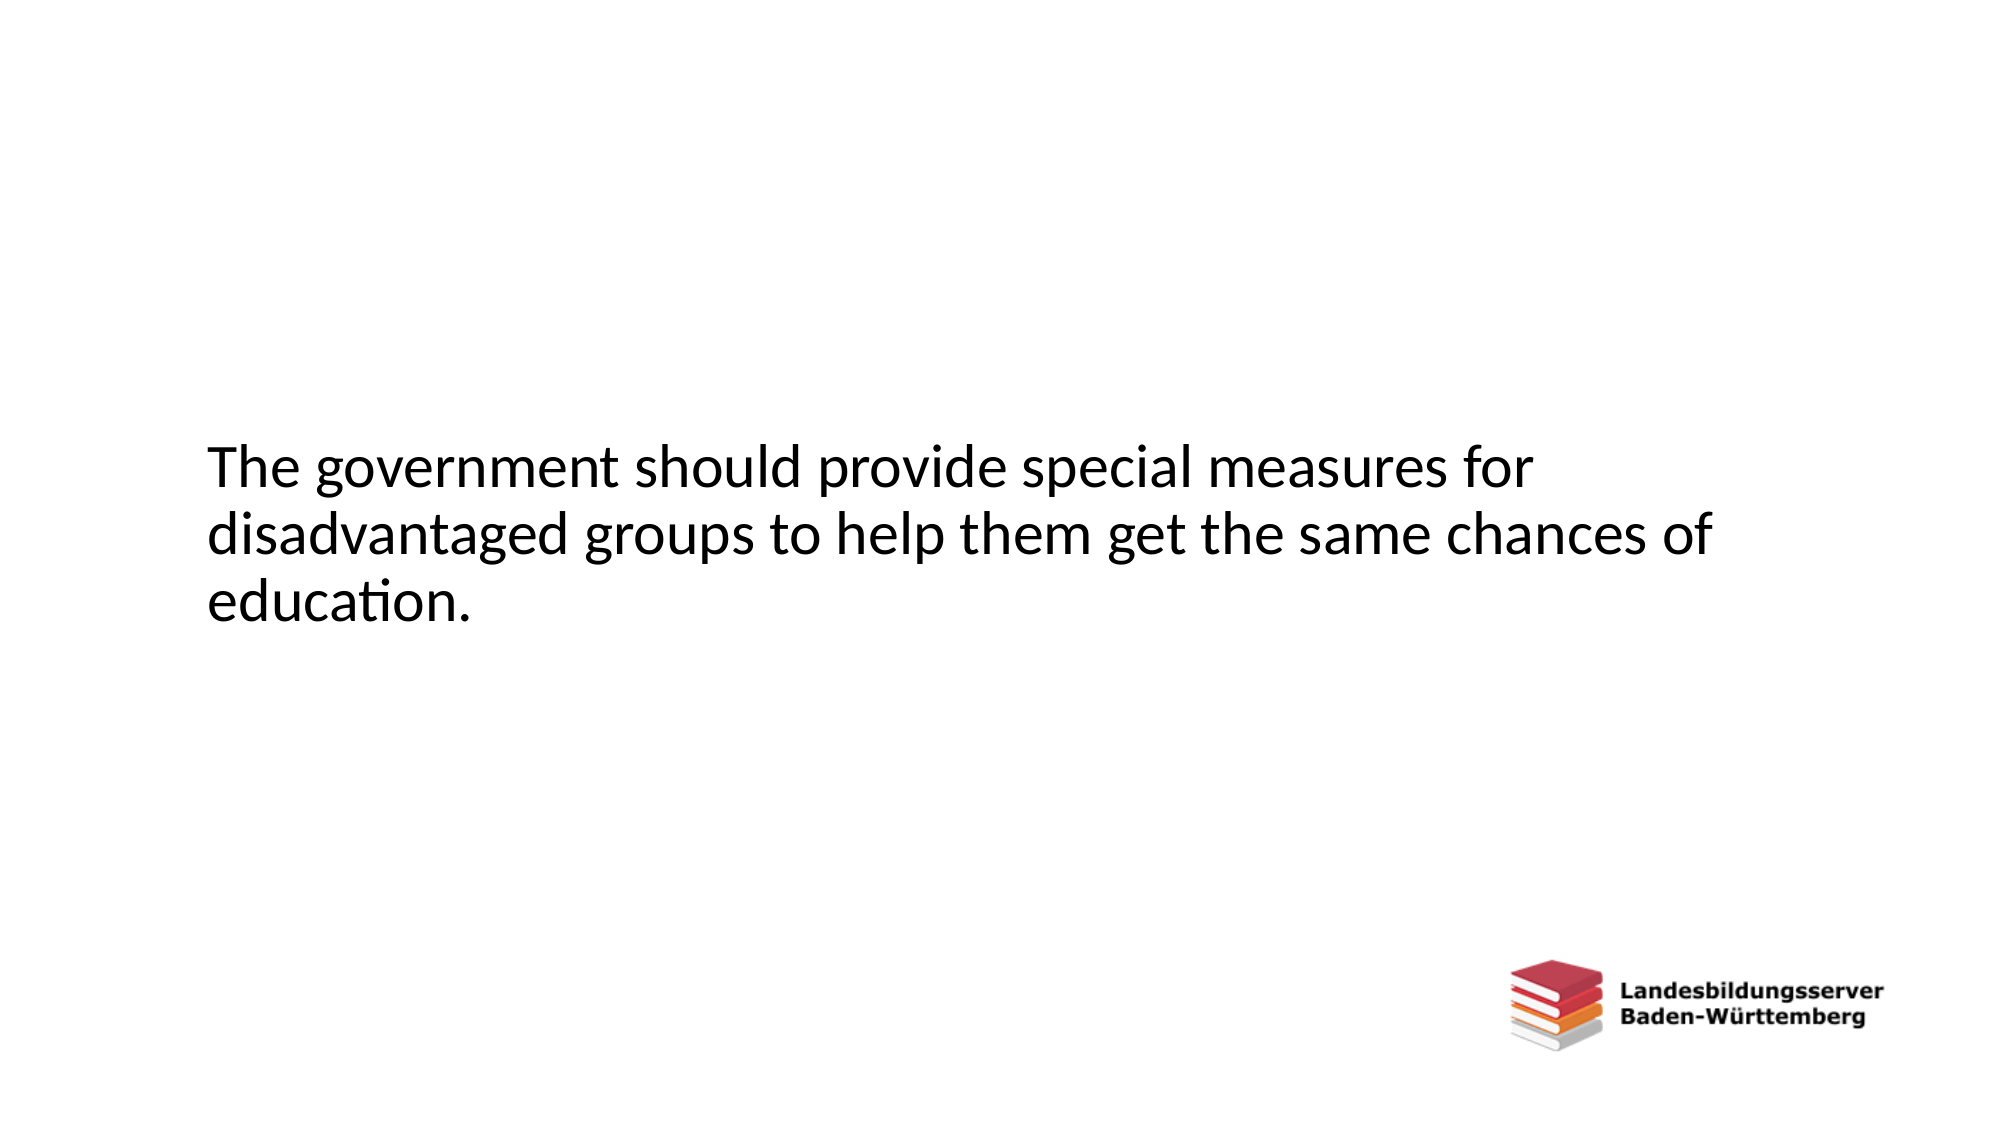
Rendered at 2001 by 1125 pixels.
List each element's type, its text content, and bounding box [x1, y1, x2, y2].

picture [1492, 943, 1893, 1057]
title The government should provide special measures for disadvantaged groups to help them get the same chances of education. [192, 425, 1918, 644]
